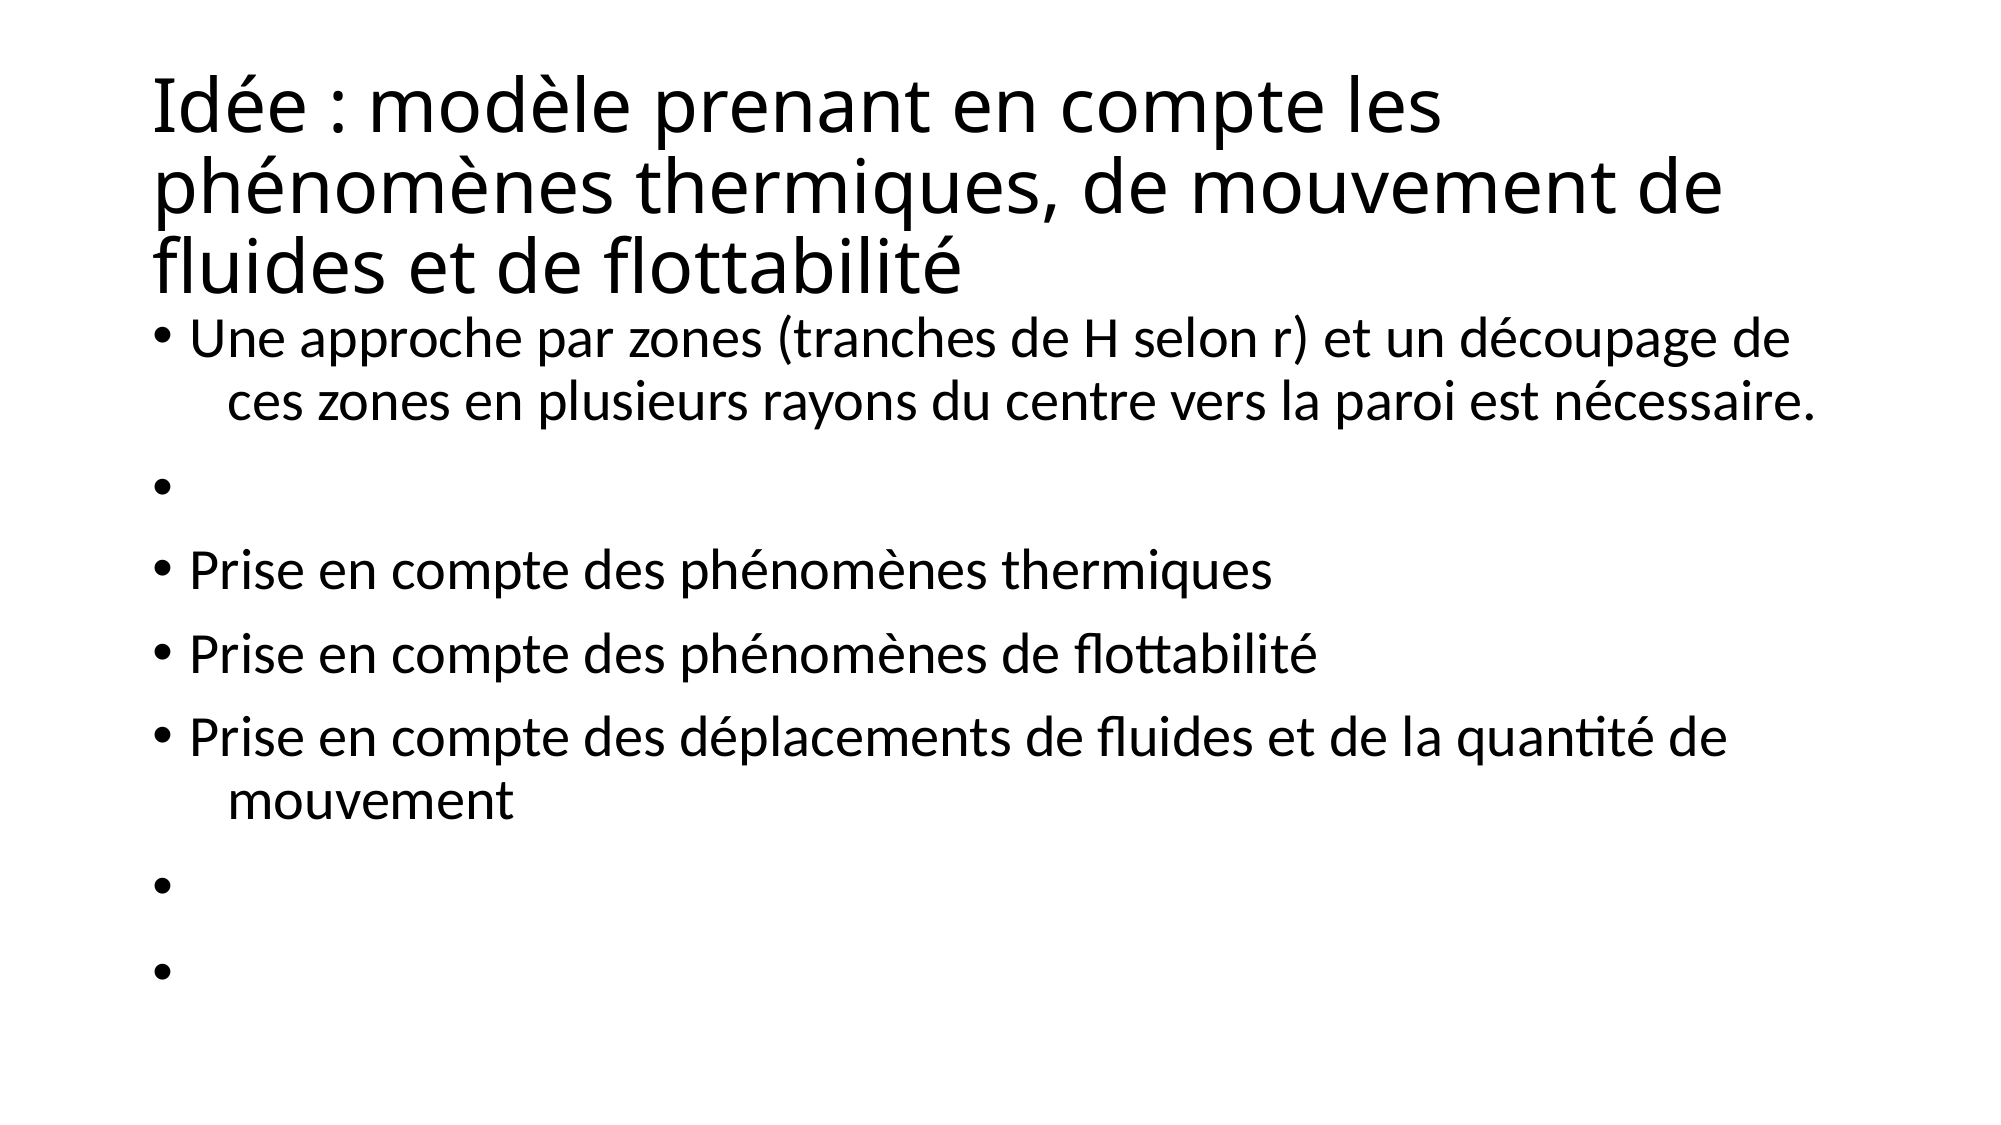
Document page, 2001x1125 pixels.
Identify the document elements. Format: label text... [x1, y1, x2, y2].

title Idée : modèle prenant en compte les phénomènes thermiques, de mouvement de fluides et de flottabilité [137, 59, 1863, 278]
list Une approche par zones (tranches de H selon r) et un découpage de ces zones en plusieurs rayons du centre vers la paroi est nécessaire. Prise en compte des phénomènes thermiques Prise en compte des phénomènes de flottabilité Prise en compte des déplacements de fluides et de la quantité de mouvement [137, 299, 1863, 1014]
